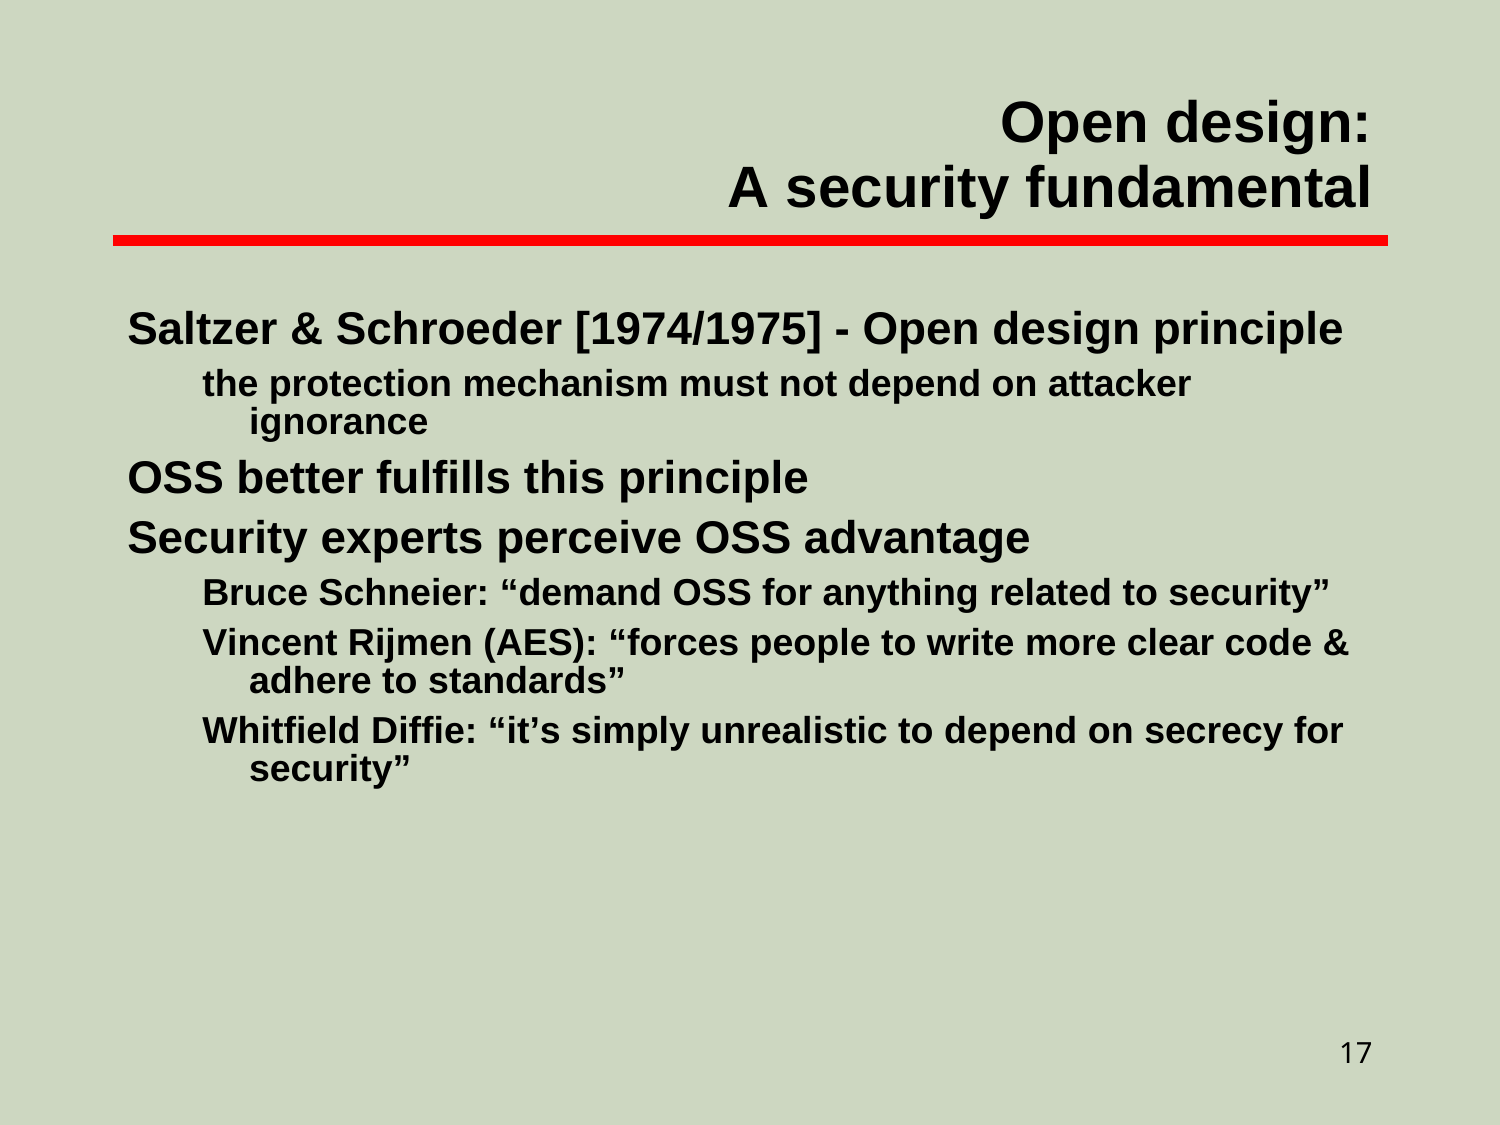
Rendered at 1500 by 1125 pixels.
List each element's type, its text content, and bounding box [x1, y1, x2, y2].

title Open design: A security fundamental [337, 81, 1388, 228]
list Saltzer & Schroeder [1974/1975] - Open design principle the protection mechanism must not depend on attacker ignorance OSS better fulfills this principle Security experts perceive OSS advantage Bruce Schneier: “demand OSS for anything related to security” Vincent Rijmen (AES): “forces people to write more clear code & adhere to standards” Whitfield Diffie: “it’s simply unrealistic to depend on secrecy for security” [112, 299, 1388, 1000]
